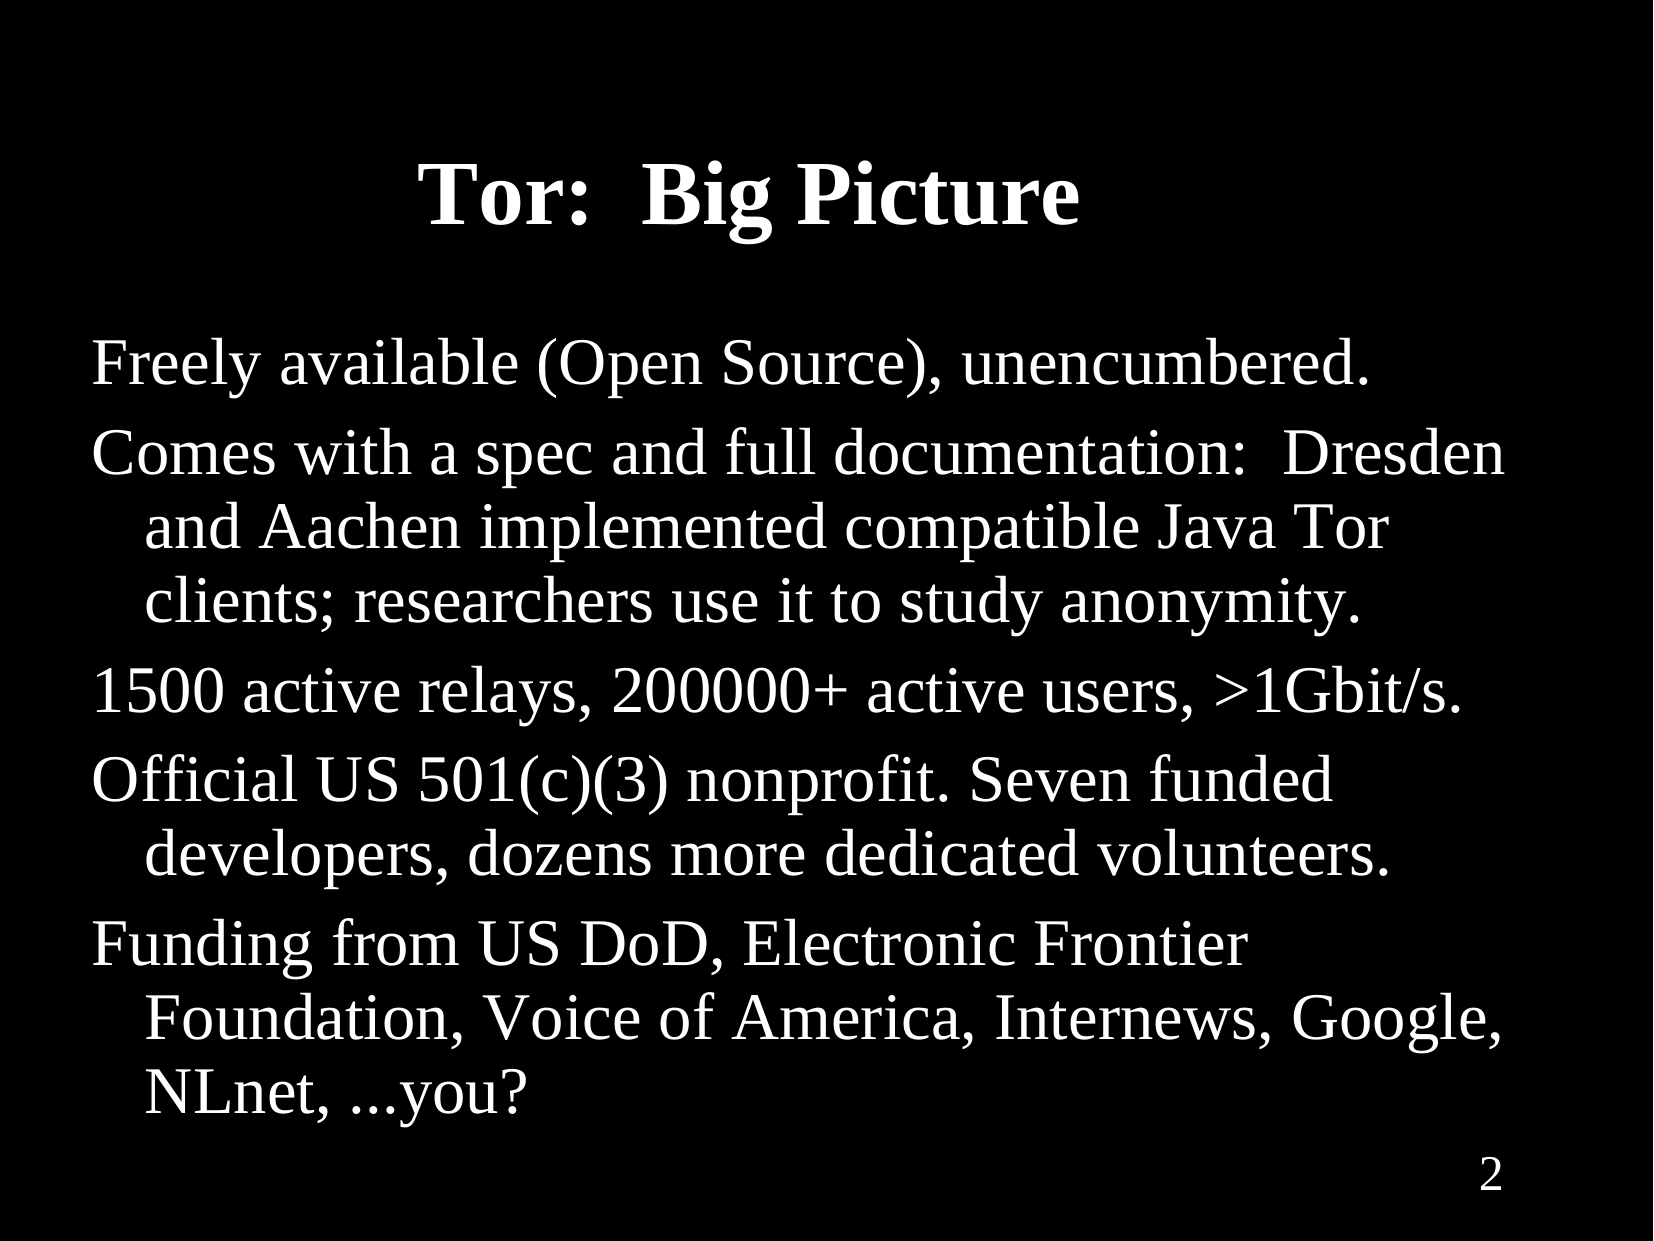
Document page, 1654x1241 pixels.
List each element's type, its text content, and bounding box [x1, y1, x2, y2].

list Freely available (Open Source), unencumbered. Comes with a spec and full documentation: Dresden and Aachen implemented compatible Java Tor clients; researchers use it to study anonymity. 1500 active relays, 200000+ active users, >1Gbit/s. Official US 501(c)(3) nonprofit. Seven funded developers, dozens more dedicated volunteers. Funding from US DoD, Electronic Frontier Foundation, Voice of America, Internews, Google, NLnet, ...you? [74, 325, 1539, 1129]
title Tor: Big Picture [112, 100, 1388, 288]
